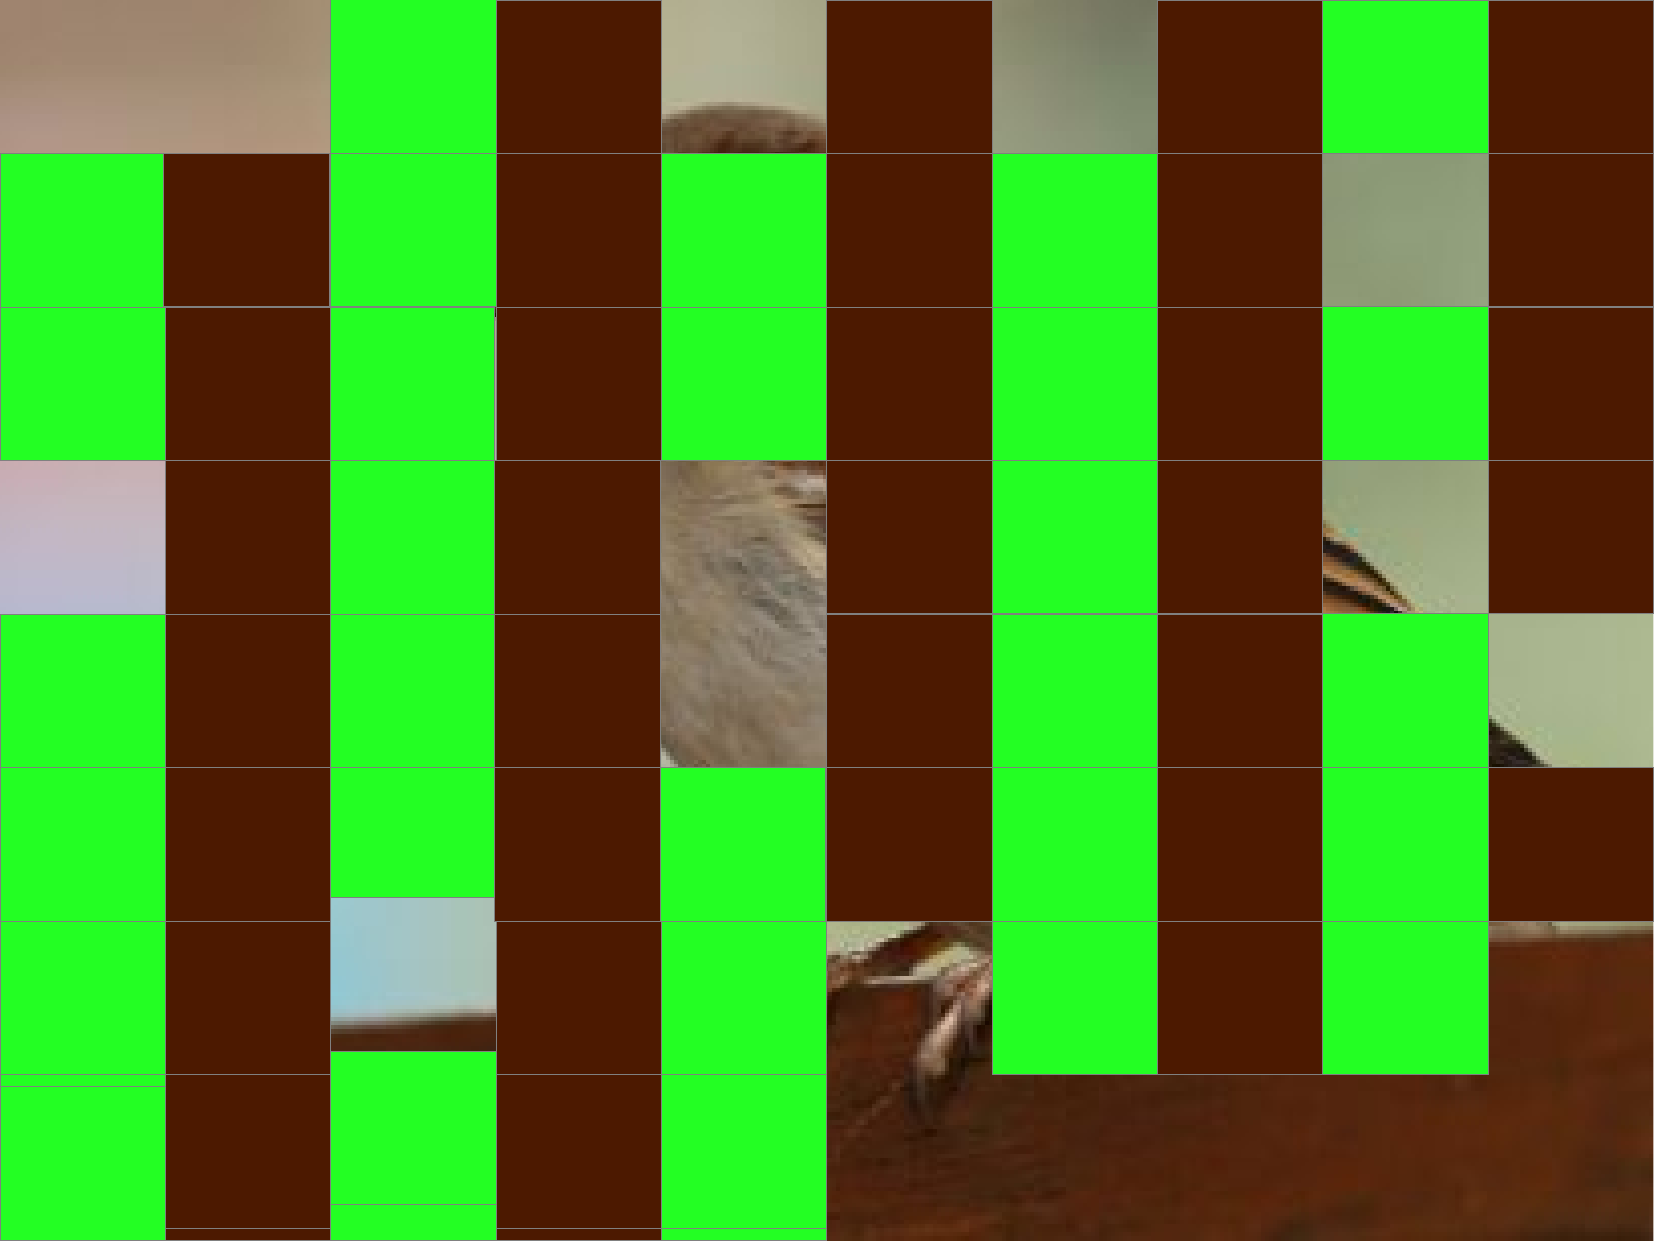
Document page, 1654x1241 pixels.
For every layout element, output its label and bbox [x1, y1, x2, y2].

text_box [0, 0, 1654, 1241]
picture [1323, 154, 1488, 306]
picture [662, 0, 826, 153]
picture [0, 461, 165, 614]
picture [661, 461, 826, 767]
picture [993, 0, 1157, 153]
picture [827, 922, 1654, 1241]
picture [1489, 614, 1654, 767]
picture [331, 898, 496, 1051]
picture [1323, 461, 1488, 613]
picture [0, 0, 330, 153]
